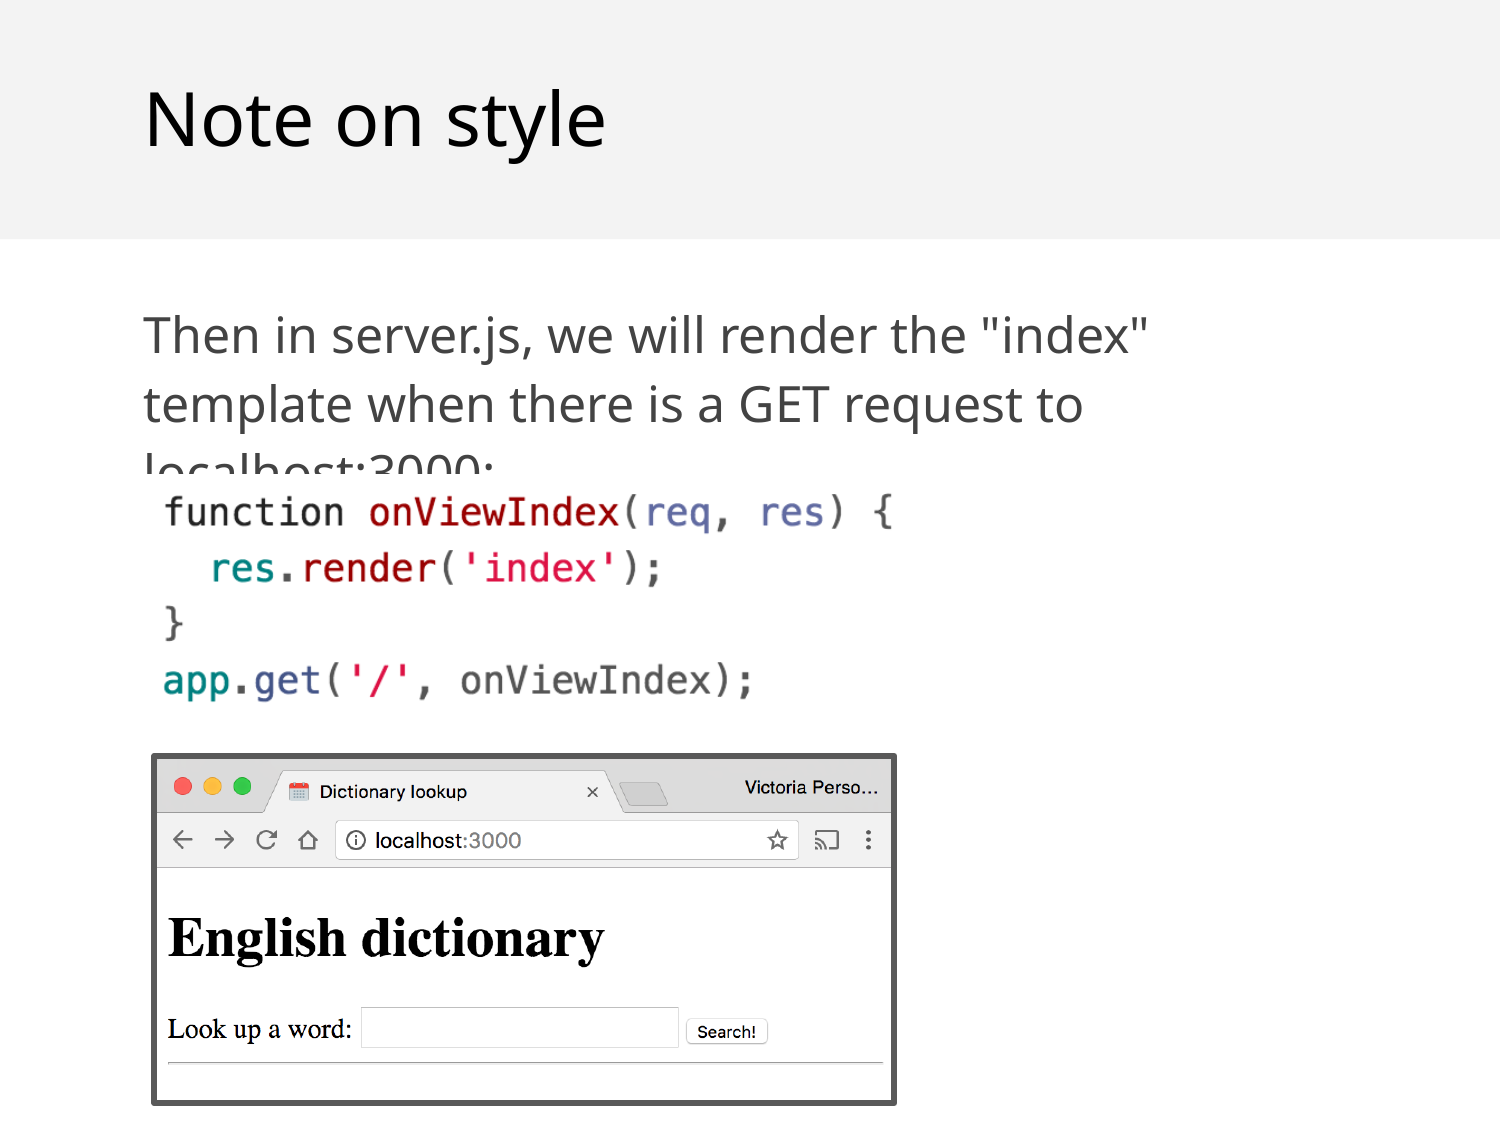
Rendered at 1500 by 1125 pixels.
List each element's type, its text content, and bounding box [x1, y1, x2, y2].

list Then in server.js, we will render the "index" template when there is a GET request to localhost:3000: [128, 279, 1372, 450]
picture [157, 759, 892, 1100]
picture [141, 474, 908, 735]
title Note on style [128, 56, 1372, 183]
